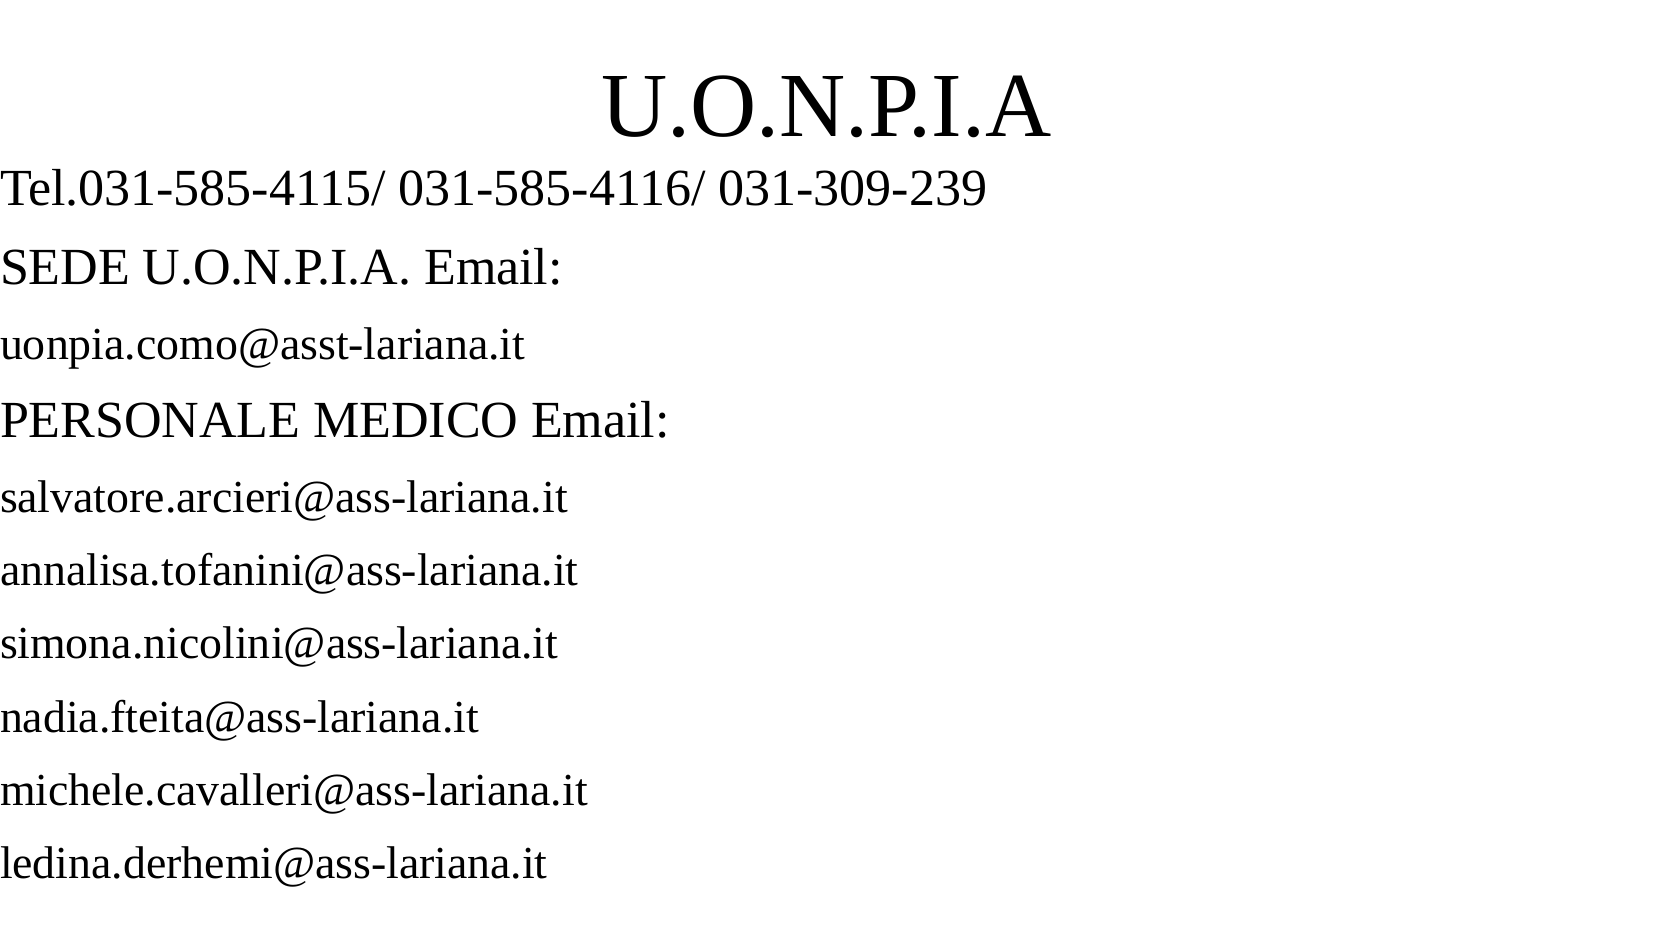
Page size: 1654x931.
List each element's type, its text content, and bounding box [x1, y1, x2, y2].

title U.O.N.P.I.A [82, 21, 1571, 165]
list Tel.031-585-4115/ 031-585-4116/ 031-309-239 SEDE U.O.N.P.I.A. Email: uonpia.como@asst-lariana.it PERSONALE MEDICO Email: salvatore.arcieri@ass-lariana.it annalisa.tofanini@ass-lariana.it simona.nicolini@ass-lariana.it nadia.fteita@ass-lariana.it michele.cavalleri@ass-lariana.it ledina.derhemi@ass-lariana.it [0, 165, 1571, 898]
